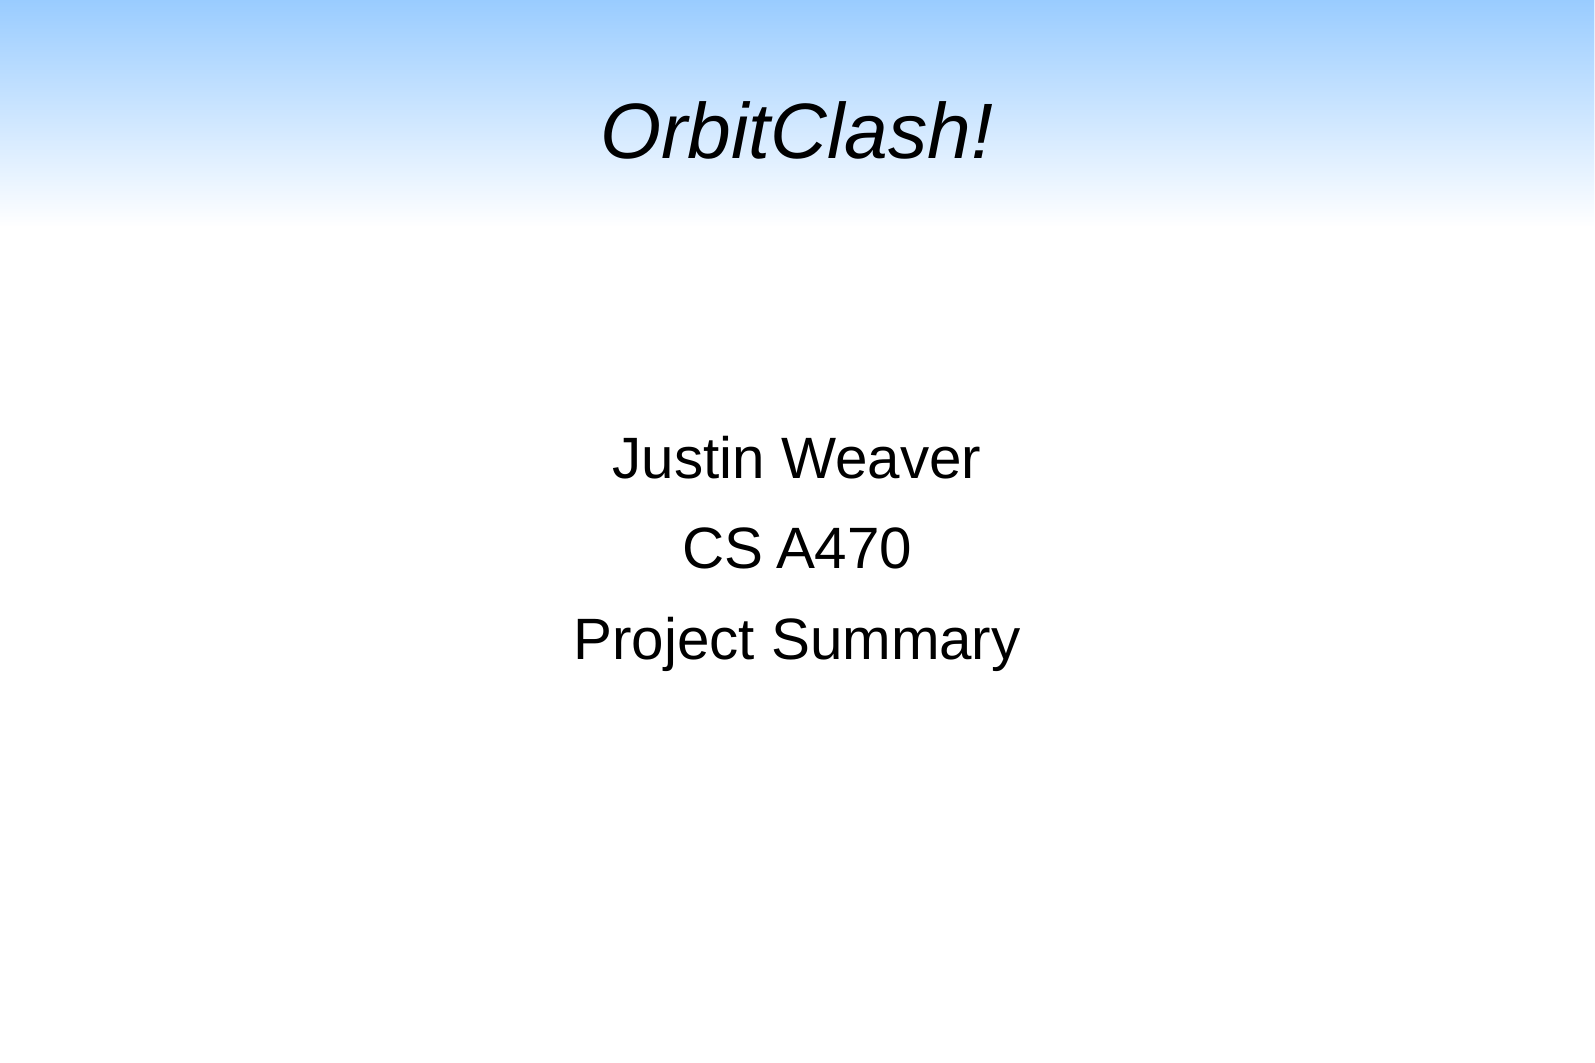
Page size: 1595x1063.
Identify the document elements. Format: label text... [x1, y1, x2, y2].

text_box [0, 0, 1595, 226]
list Justin Weaver CS A470 Project Summary [79, 248, 1515, 951]
title OrbitClash! [79, 42, 1515, 220]
